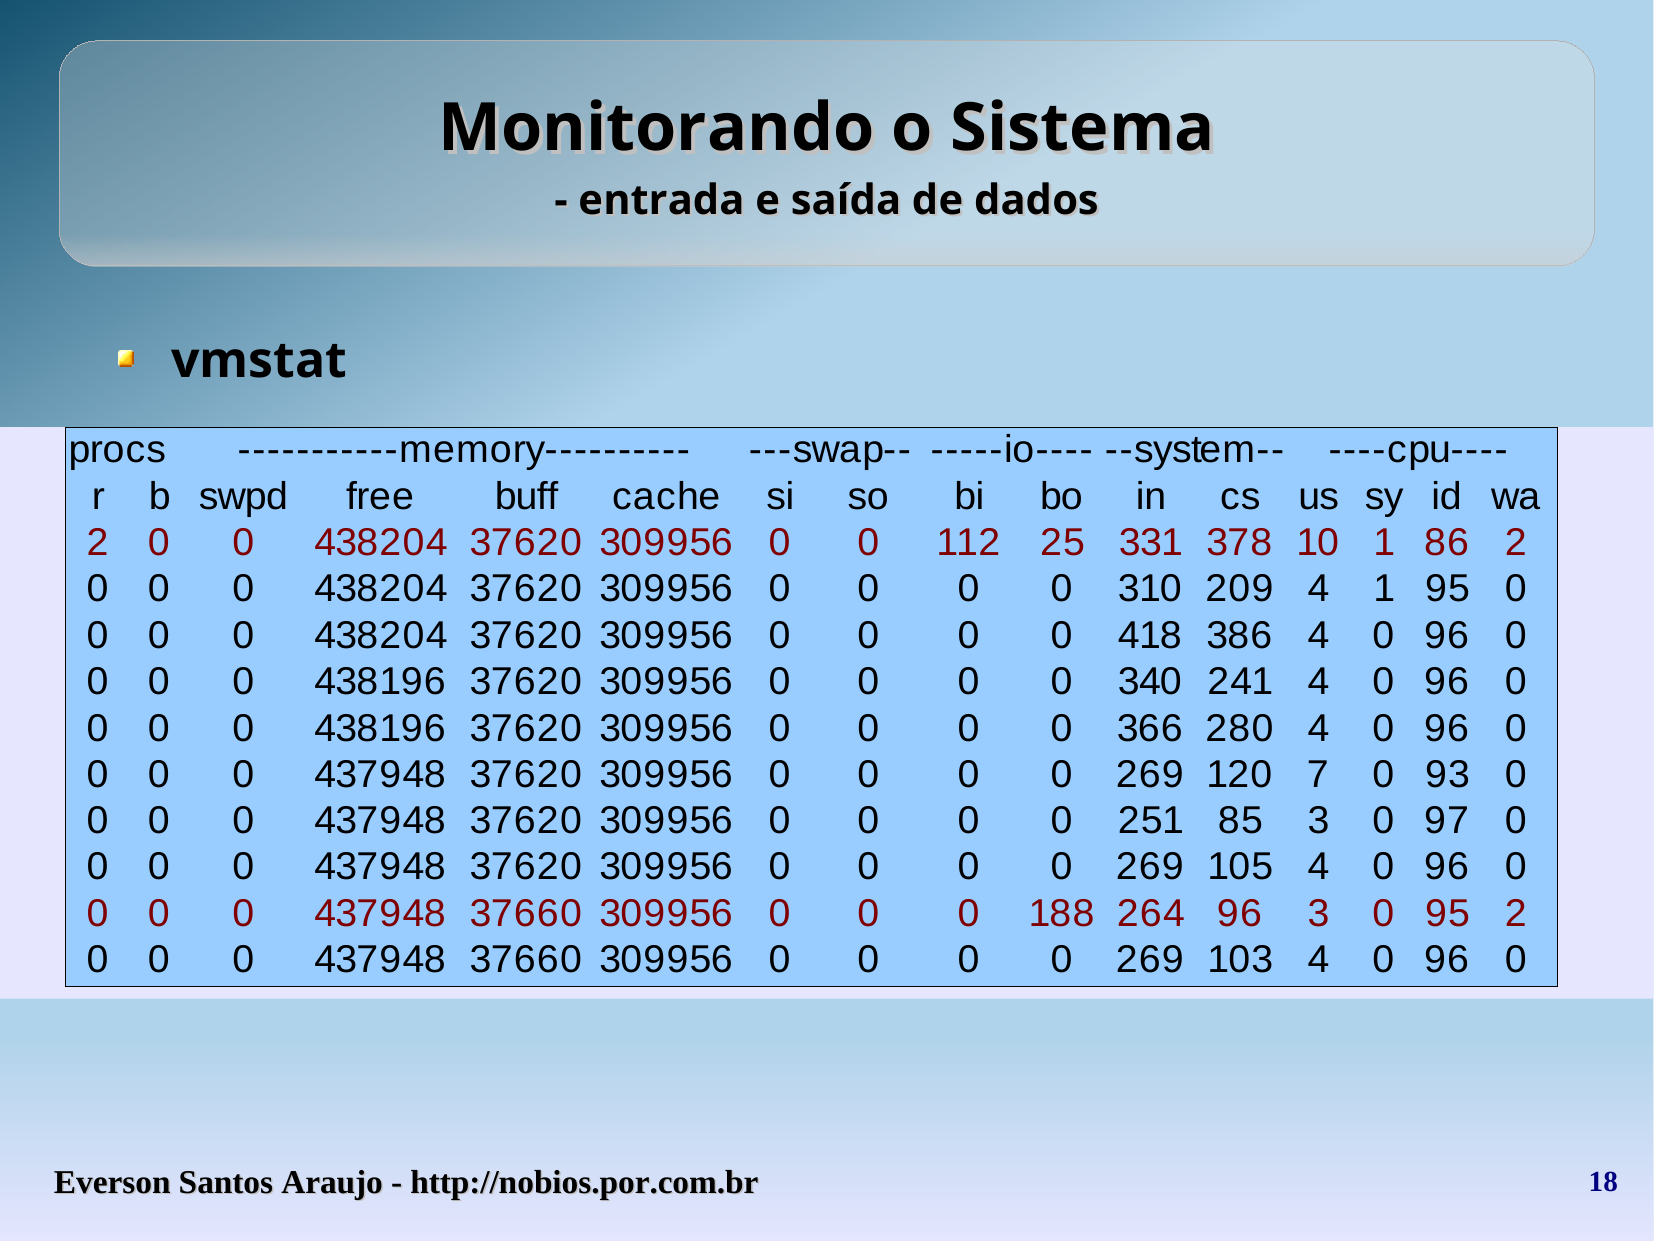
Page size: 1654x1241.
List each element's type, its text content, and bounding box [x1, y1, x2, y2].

list vmstat [82, 290, 1571, 443]
text_box [0, 427, 1654, 999]
chart [65, 427, 1558, 987]
title Monitorando o Sistema - entrada e saída de dados [82, 49, 1571, 257]
